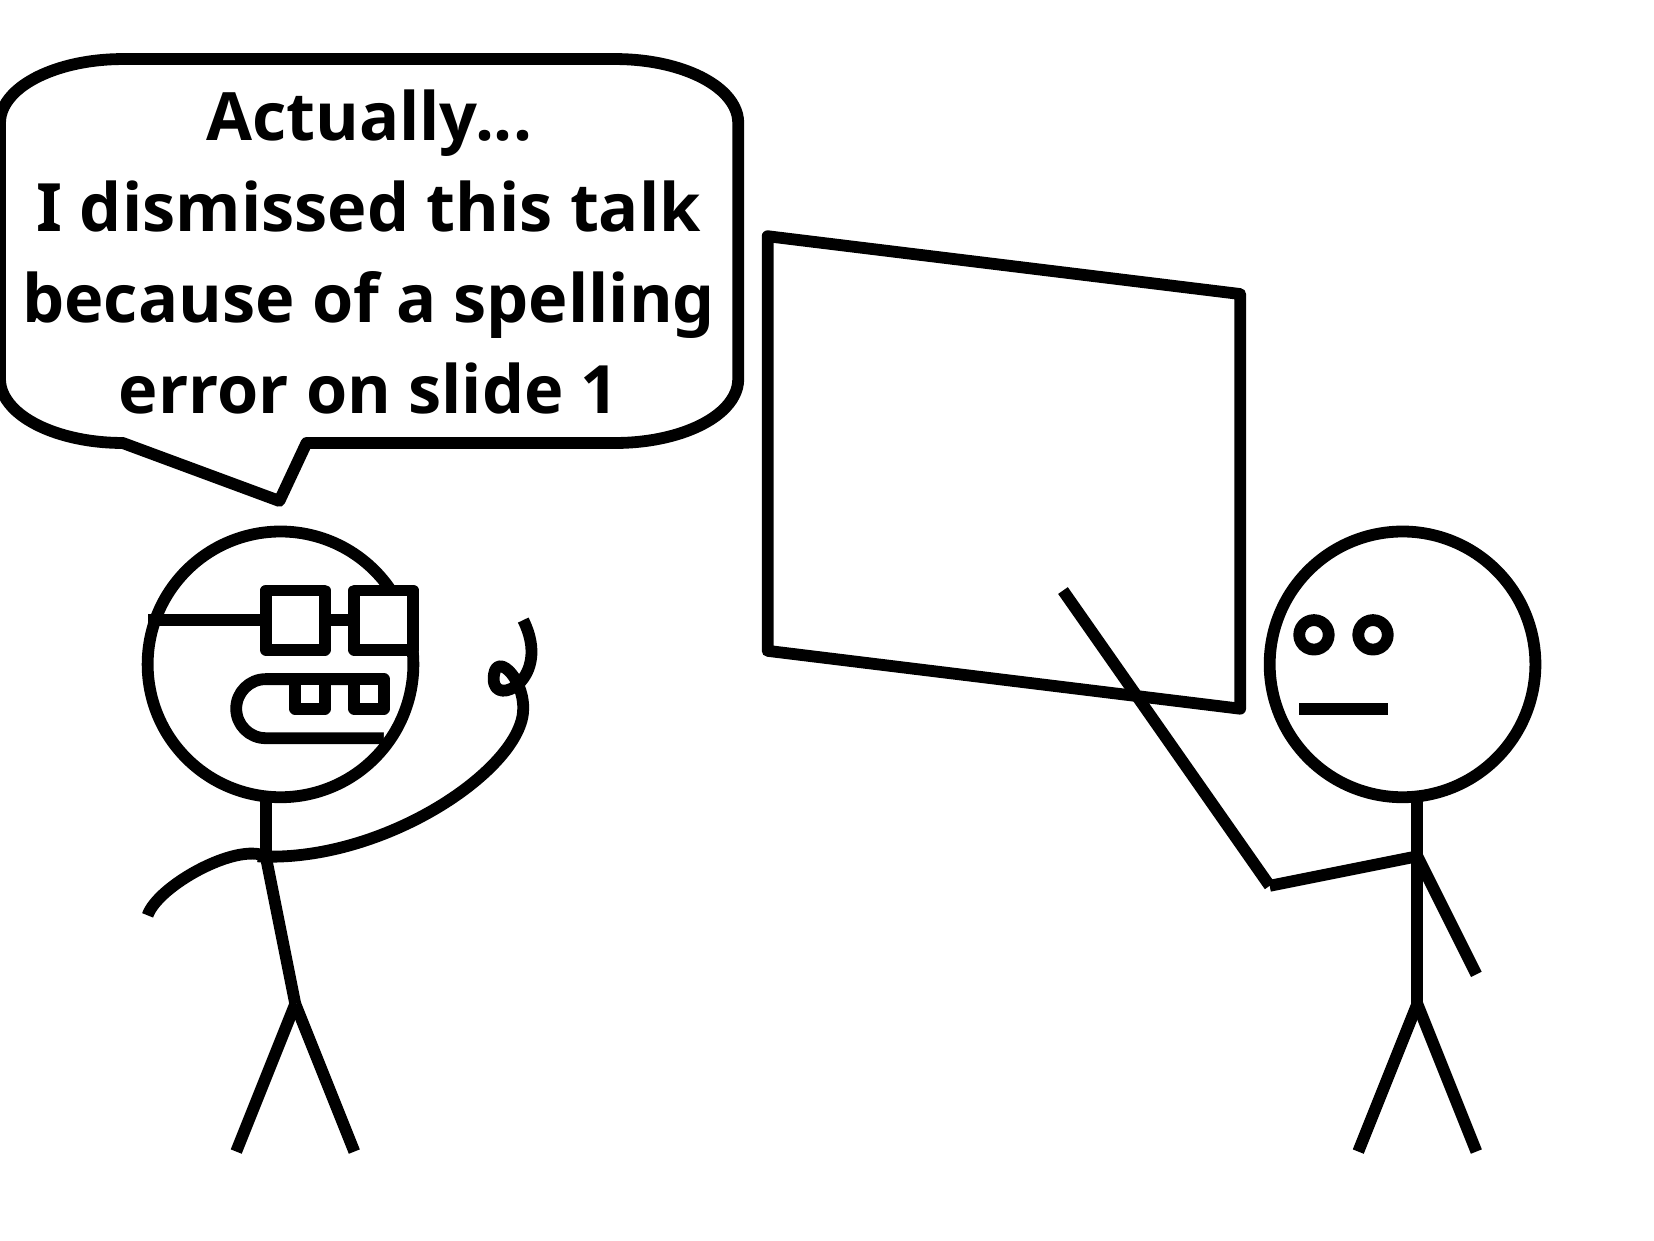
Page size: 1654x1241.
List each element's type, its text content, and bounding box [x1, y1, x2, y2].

text_box [265, 590, 325, 650]
text_box [383, 649, 443, 768]
text_box Actually... I dismissed this talk because of a spelling error on slide 1 [0, 59, 739, 501]
text_box [1299, 620, 1329, 650]
text_box [1358, 620, 1388, 650]
text_box [767, 236, 1241, 709]
text_box [236, 590, 414, 739]
